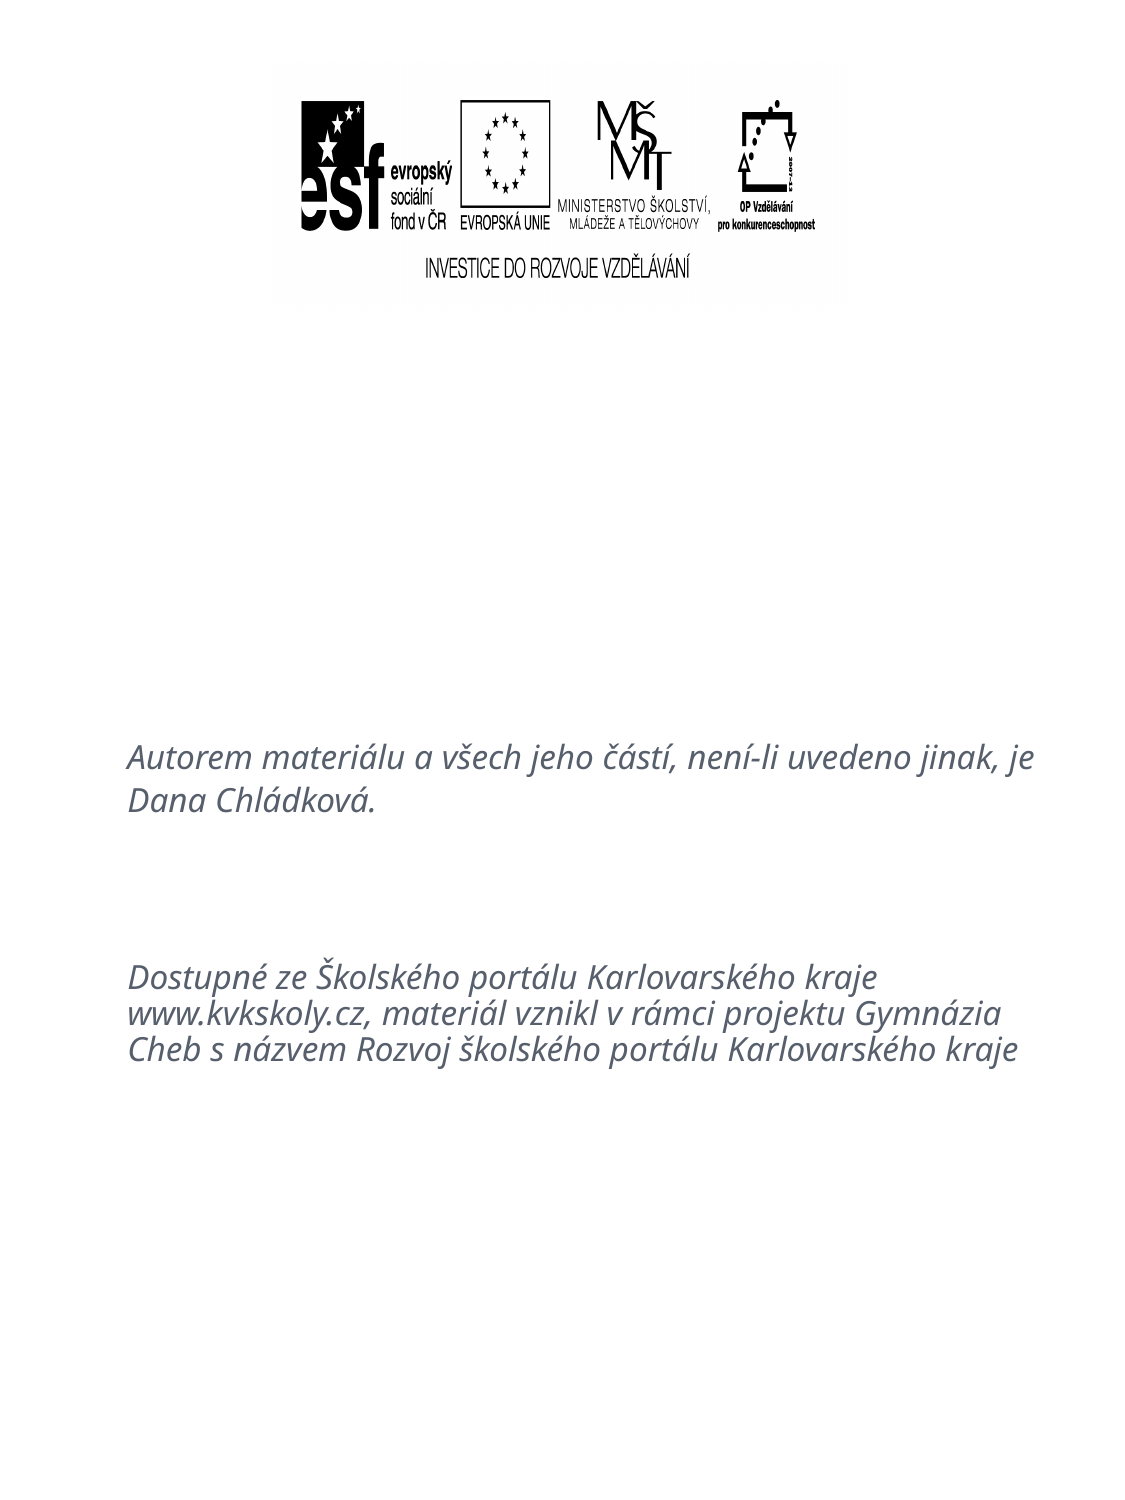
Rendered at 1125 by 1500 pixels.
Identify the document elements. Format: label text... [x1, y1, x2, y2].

list Autorem materiálu a všech jeho částí, není-li uvedeno jinak, je Dana Chládková. Dostupné ze Školského portálu Karlovarského kraje www.kvkskoly.cz, materiál vznikl v rámci projektu Gymnázia Cheb s názvem Rozvoj školského portálu Karlovarského kraje [56, 349, 1069, 1340]
picture [274, 59, 850, 311]
